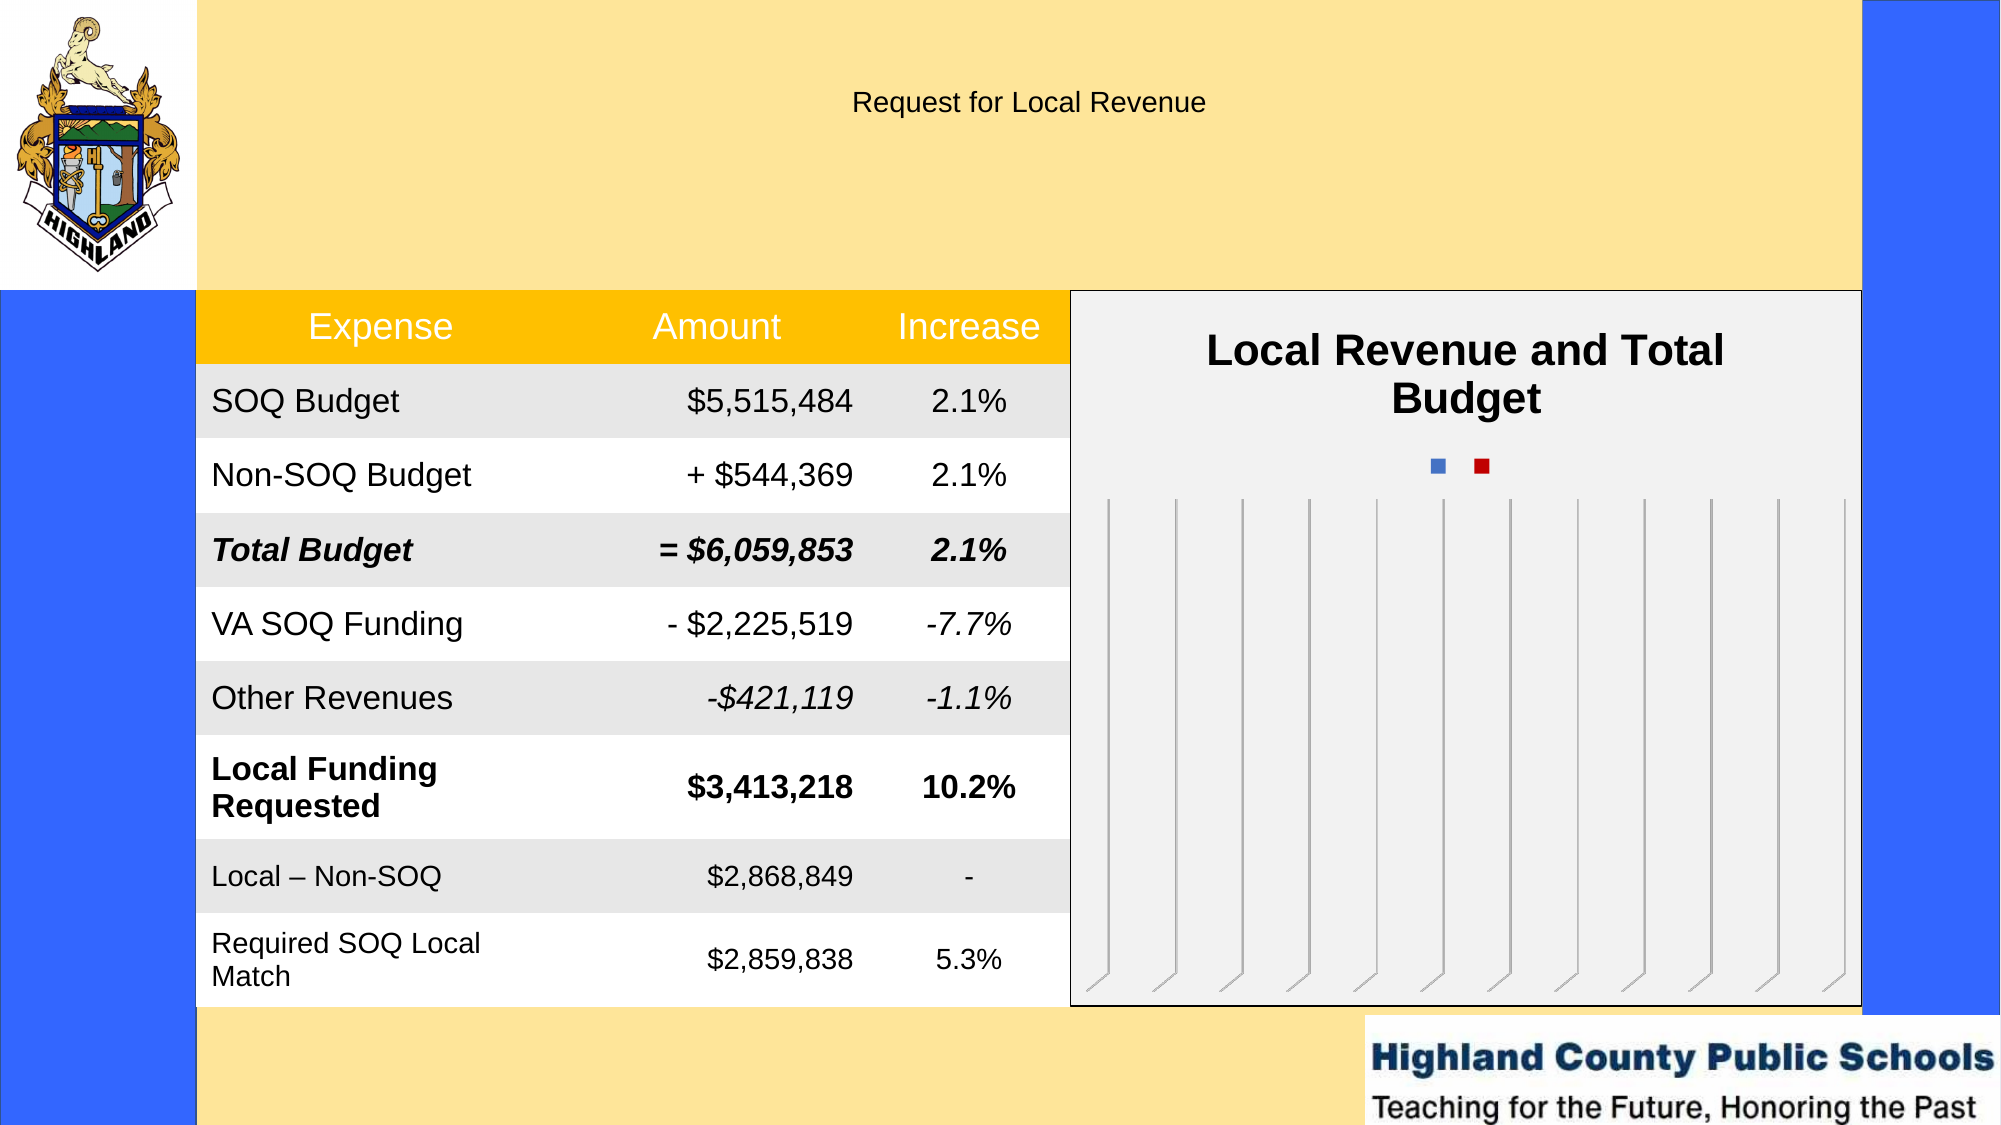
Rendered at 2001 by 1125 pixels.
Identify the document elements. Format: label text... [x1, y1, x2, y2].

picture [1365, 1015, 2000, 1125]
table_header Expense [196, 290, 565, 364]
table_cell 5.3% [869, 913, 1069, 1007]
table_cell Non-SOQ Budget [196, 438, 565, 513]
picture [0, 0, 197, 290]
table_cell $5,515,484 [565, 364, 869, 438]
table_cell -$421,119 [565, 661, 869, 735]
table_cell Required SOQ Local Match [196, 913, 565, 1007]
table_cell Local – Non-SOQ [196, 839, 565, 913]
table_cell Local Funding Requested [196, 735, 565, 839]
title Request for Local Revenue [196, 76, 1863, 290]
table_cell - $2,225,519 [565, 587, 869, 661]
table_cell 2.1% [869, 364, 1069, 438]
table_cell + $544,369 [565, 438, 869, 513]
table_cell Total Budget [196, 513, 565, 587]
table_cell VA SOQ Funding [196, 587, 565, 661]
table_cell -7.7% [869, 587, 1069, 661]
table_cell $3,413,218 [565, 735, 869, 839]
table_cell $2,868,849 [565, 839, 869, 913]
table_cell SOQ Budget [196, 364, 565, 438]
table_header Increase [869, 290, 1069, 364]
table_cell Other Revenues [196, 661, 565, 735]
table_cell - [869, 839, 1069, 913]
table_header Amount [565, 290, 869, 364]
table_cell 10.2% [869, 735, 1069, 839]
table_cell -1.1% [869, 661, 1069, 735]
table_cell $2,859,838 [565, 913, 869, 1007]
table_cell = $6,059,853 [565, 513, 869, 587]
table_cell 2.1% [869, 438, 1069, 513]
chart [1069, 289, 1863, 1007]
table_cell 2.1% [869, 513, 1069, 587]
